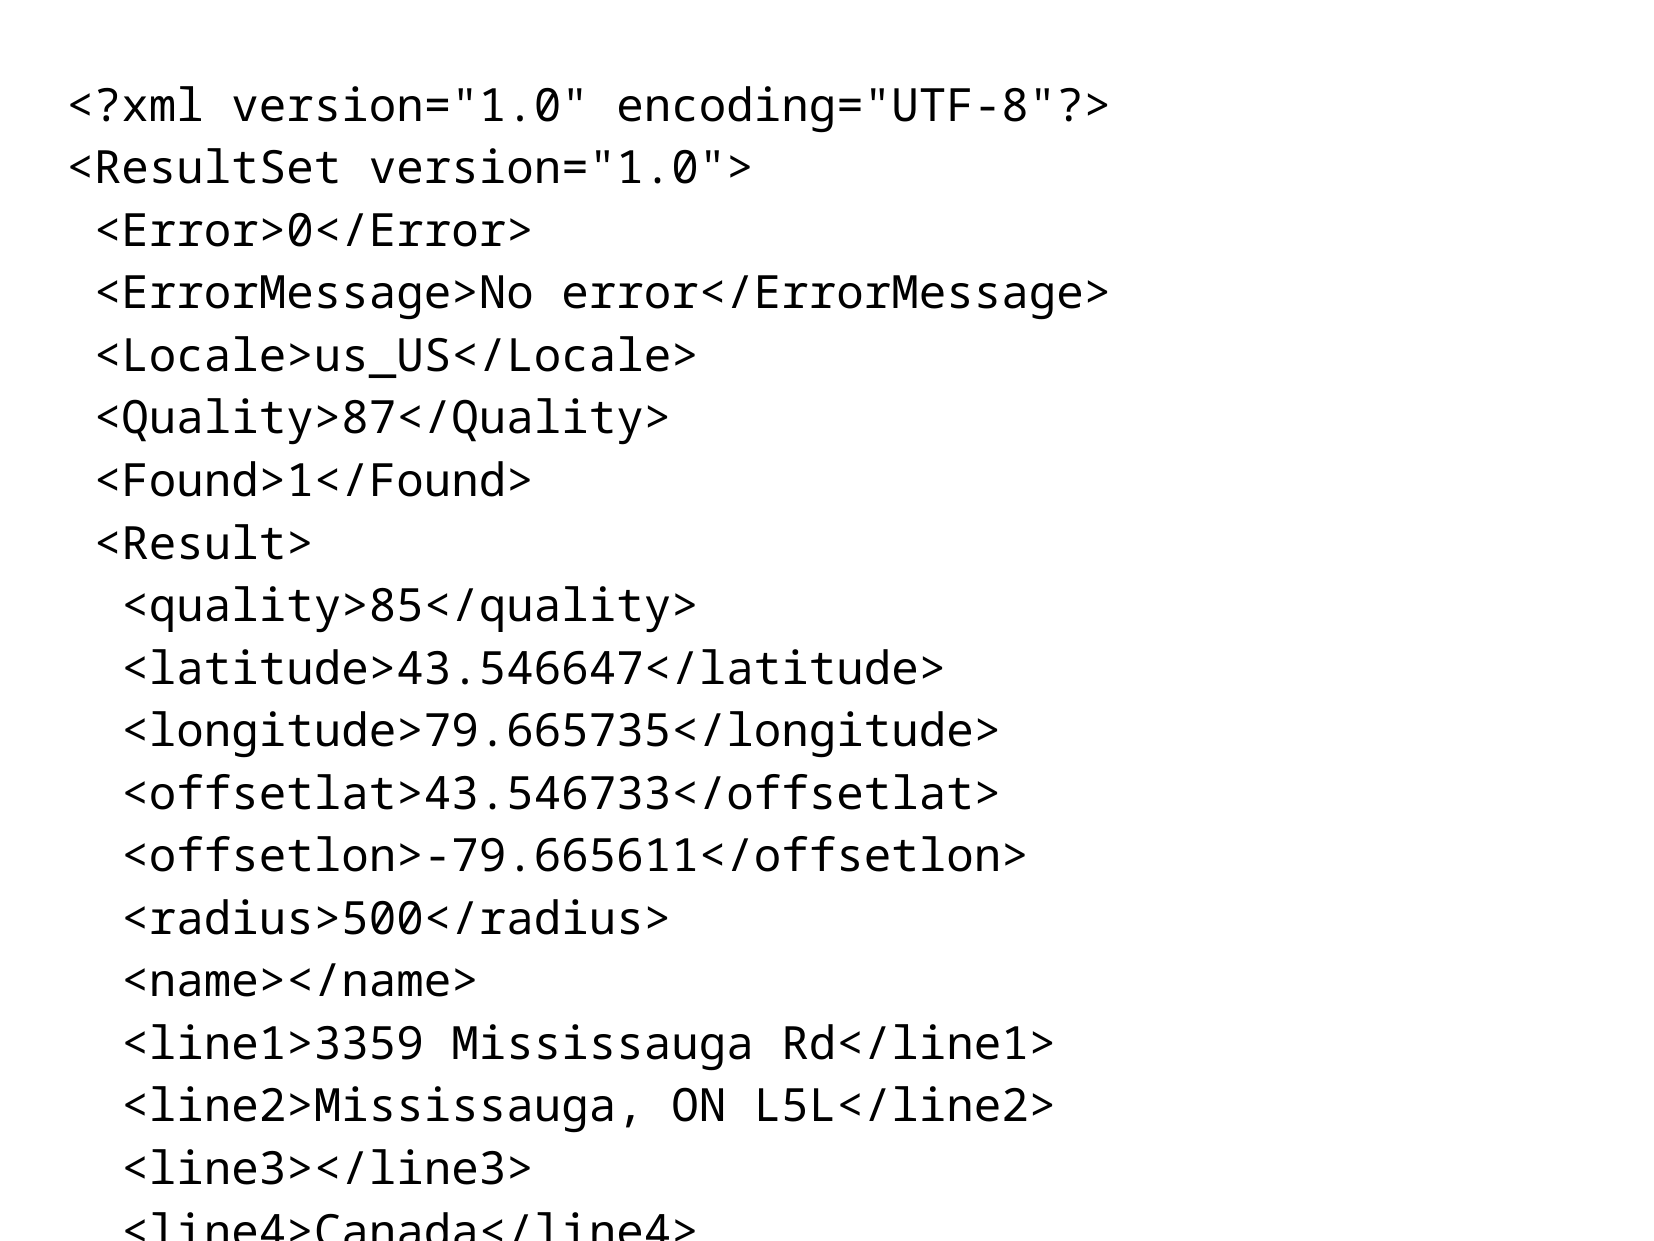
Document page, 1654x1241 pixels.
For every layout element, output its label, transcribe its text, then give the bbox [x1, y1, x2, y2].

text_box <?xml version="1.0" encoding="UTF-8"?> <ResultSet version="1.0"> <Error>0</Error> <ErrorMessage>No error</ErrorMessage> <Locale>us_US</Locale> <Quality>87</Quality> <Found>1</Found> <Result> <quality>85</quality> <latitude>43.546647</latitude> <longitude>79.665735</longitude> <offsetlat>43.546733</offsetlat> <offsetlon>-79.665611</offsetlon> <radius>500</radius> <name></name> <line1>3359 Mississauga Rd</line1> <line2>Mississauga, ON L5L</line2> <line3></line3> <line4>Canada</line4> <house>3359</house> <street>Mississauga Rd</street> <xstreet></xstreet> <unittype></unittype> <unit></unit> <postal>L5L</postal> [51, 64, 1654, 1241]
